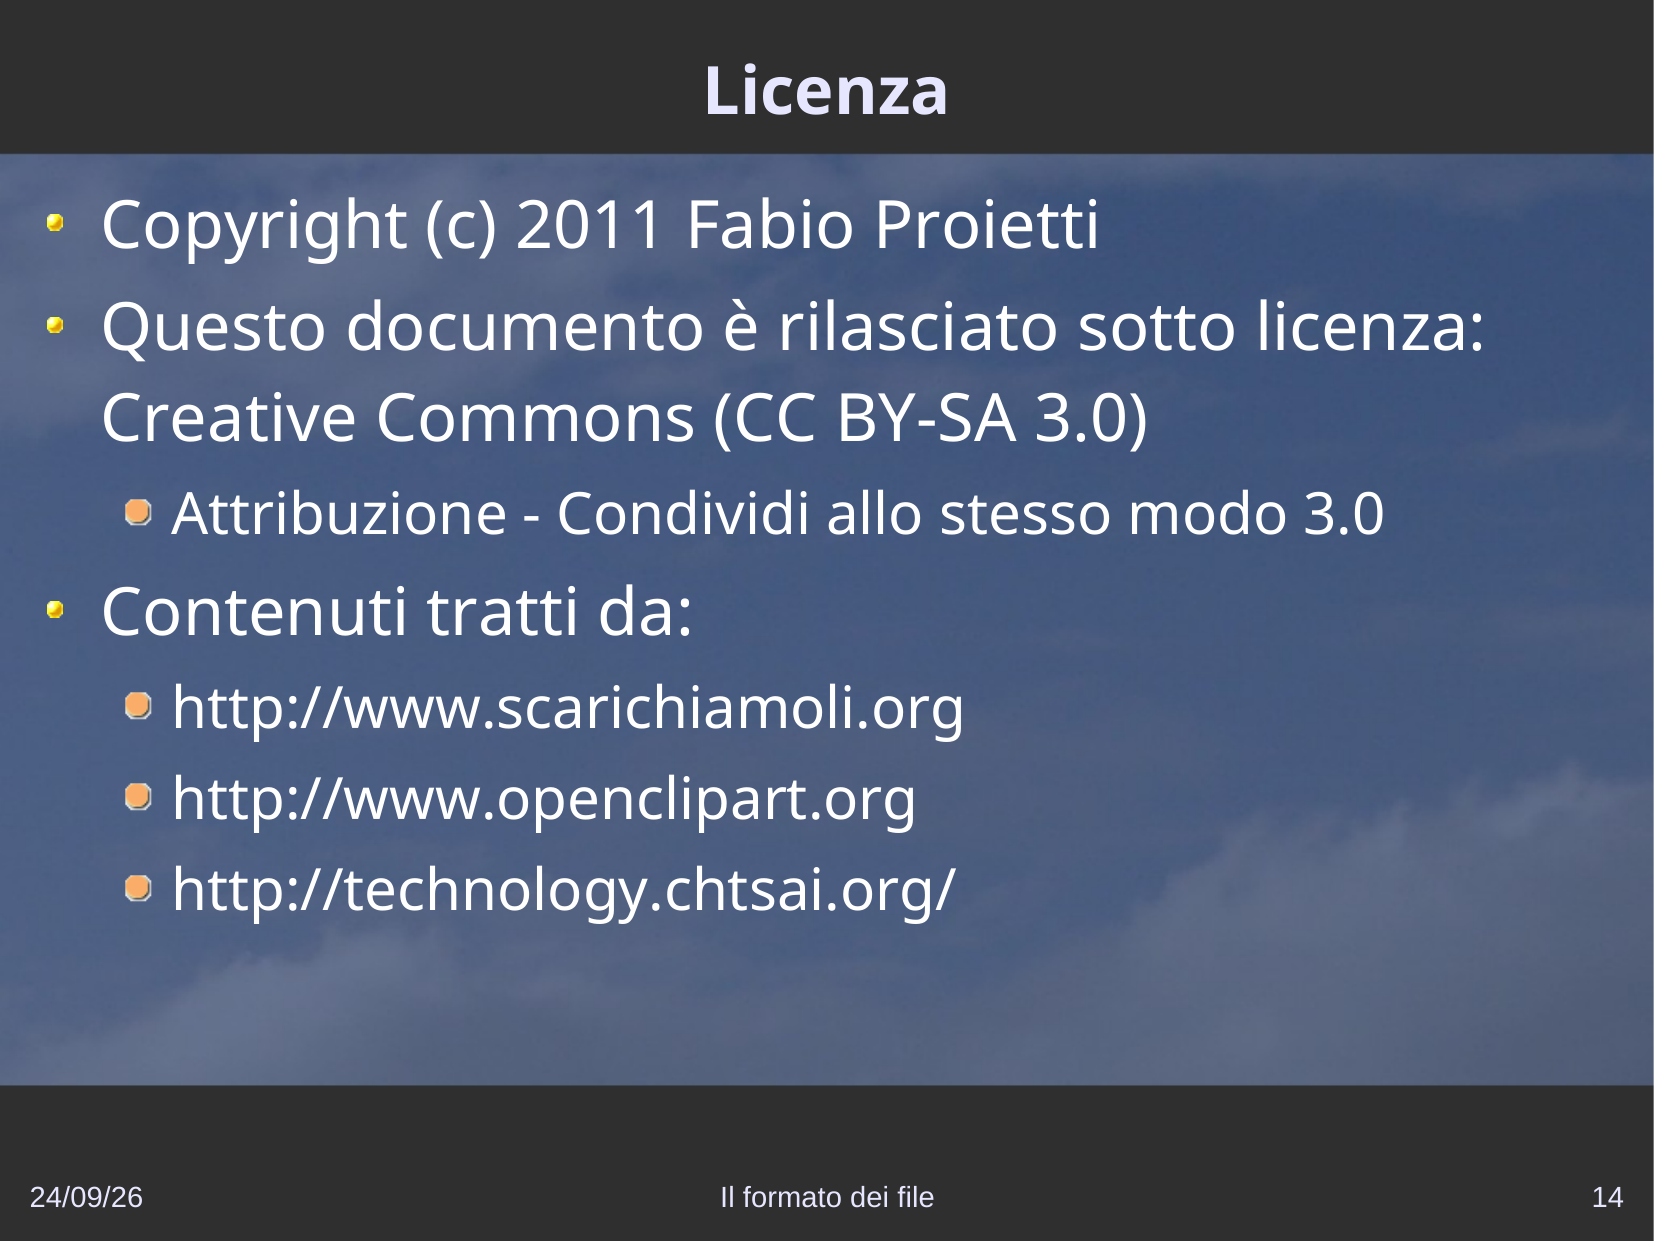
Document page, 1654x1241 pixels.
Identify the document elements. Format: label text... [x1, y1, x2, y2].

picture [0, 0, 1654, 1241]
list Copyright (c) 2011 Fabio Proietti Questo documento è rilasciato sotto licenza: Creative Commons (CC BY-SA 3.0) Attribuzione - Condividi allo stesso modo 3.0 Contenuti tratti da: http://www.scarichiamoli.org http://www.openclipart.org http://technology.chtsai.org/ [29, 177, 1625, 1049]
title Licenza [29, 36, 1625, 141]
